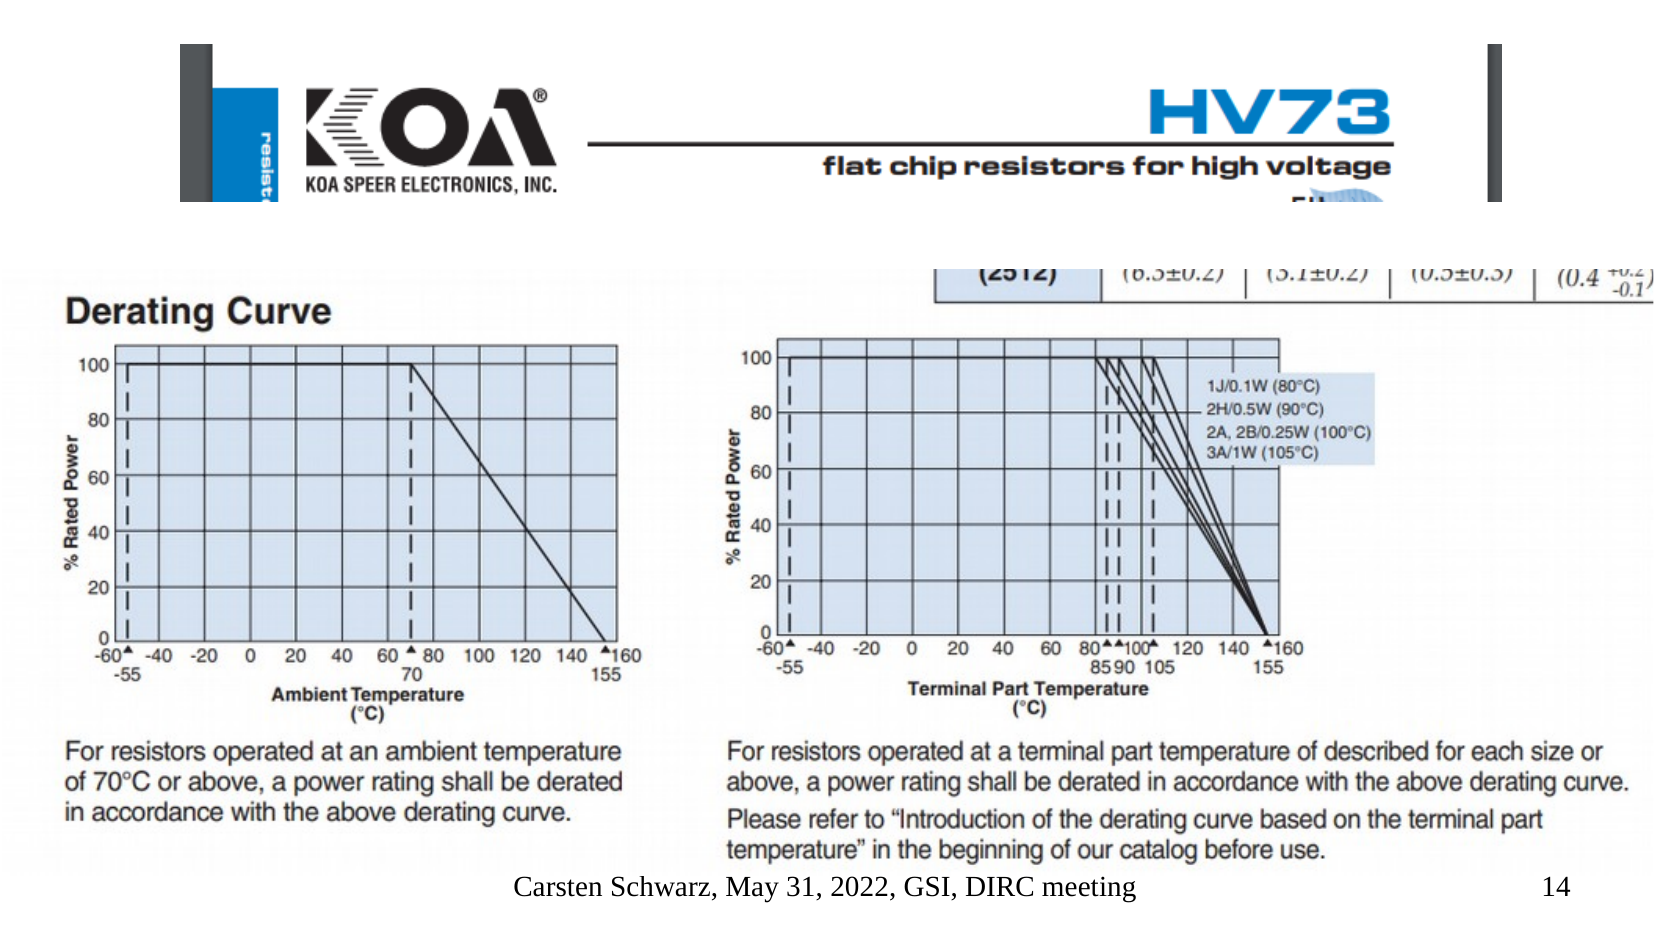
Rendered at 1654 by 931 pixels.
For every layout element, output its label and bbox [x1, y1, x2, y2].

picture [180, 44, 1502, 202]
picture [2, 269, 1654, 876]
